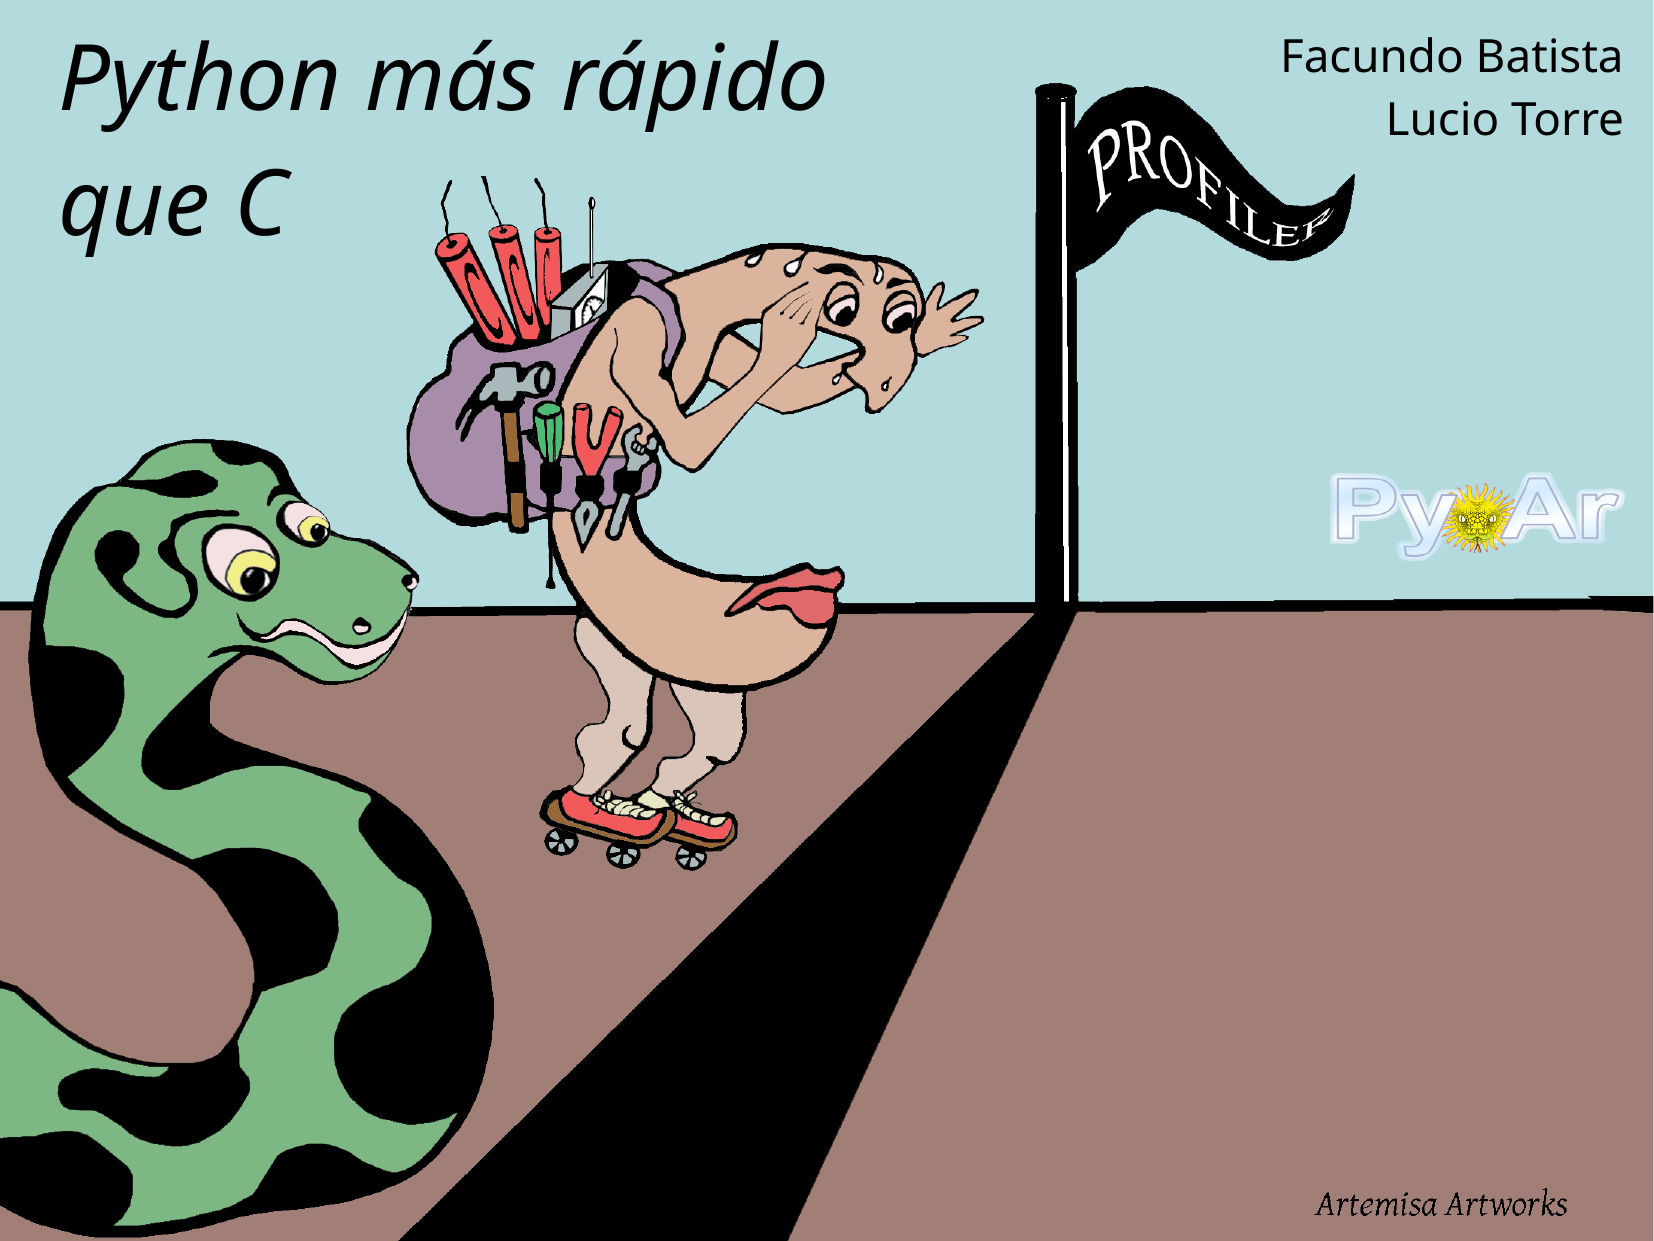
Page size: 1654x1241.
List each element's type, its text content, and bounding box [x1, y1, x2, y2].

title Python más rápido que C [59, 4, 1034, 271]
picture [0, 0, 1654, 1241]
title Facundo Batista Lucio Torre [1092, 0, 1625, 178]
